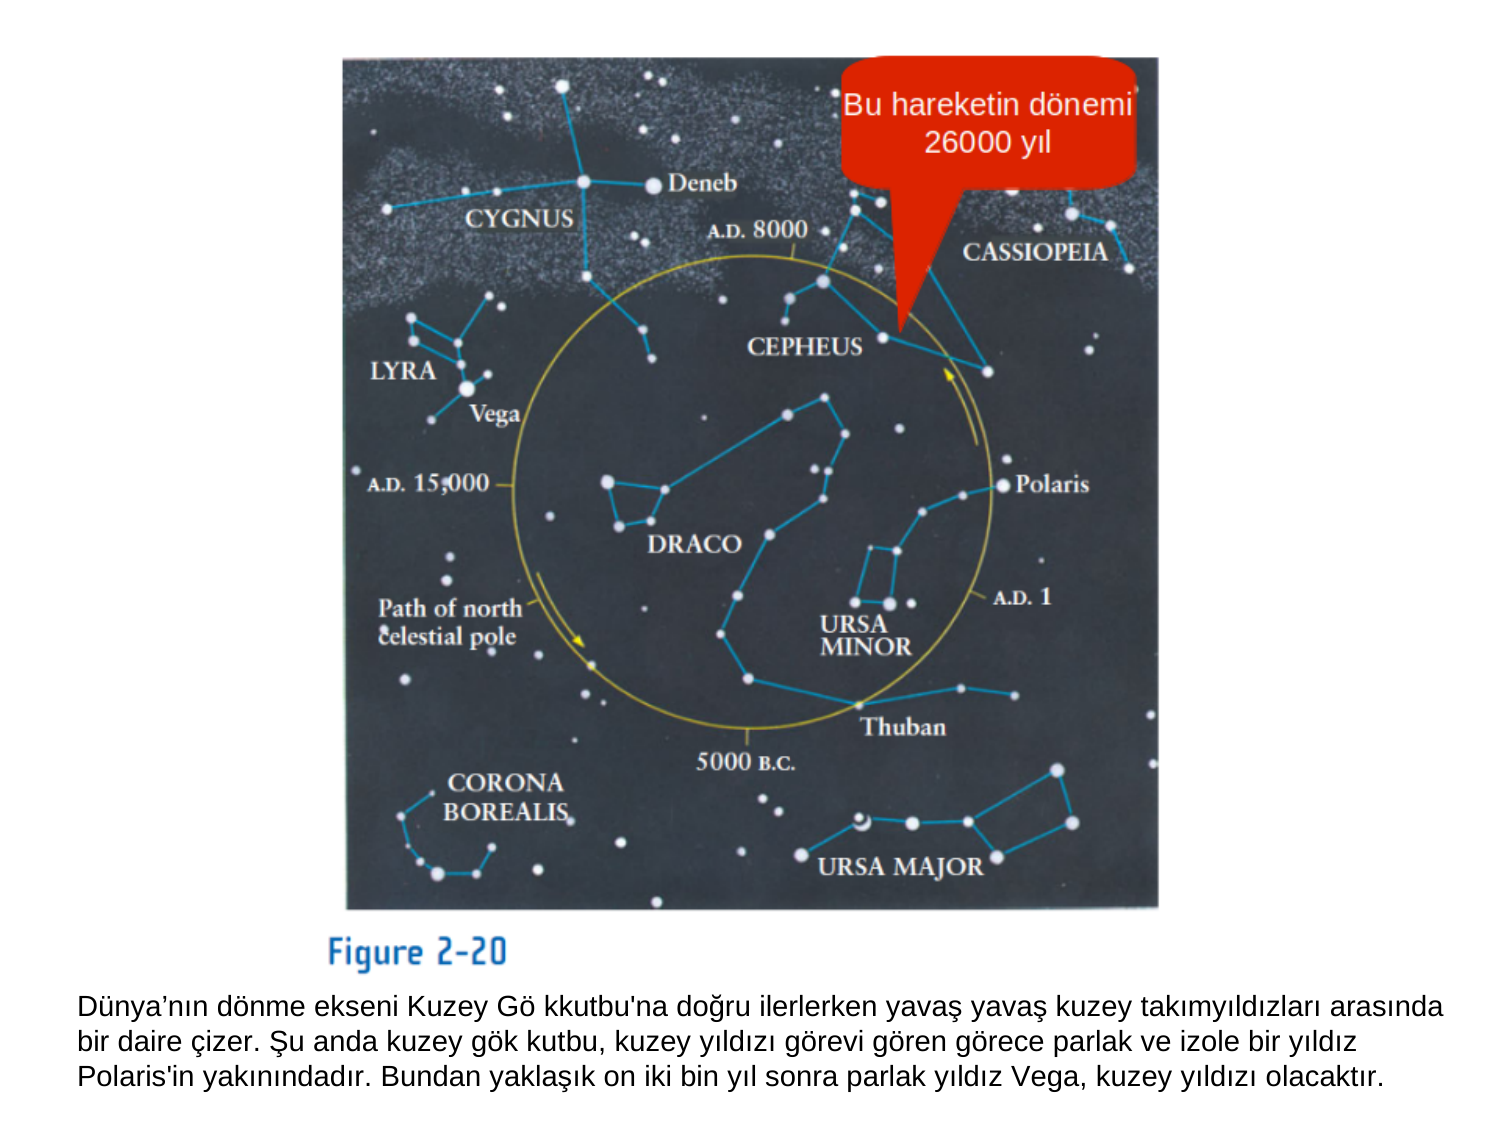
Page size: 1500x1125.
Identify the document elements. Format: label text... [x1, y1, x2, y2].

picture [321, 42, 1181, 977]
text_box Dünya’nın dönme ekseni Kuzey Gö kkutbu'na doğru ilerlerken yavaş yavaş kuzey takımyıldızları arasında bir daire çizer. Şu anda kuzey gök kutbu, kuzey yıldızı görevi gören görece parlak ve izole bir yıldız Polaris'in yakınındadır. Bundan yaklaşık on iki bin yıl sonra parlak yıldız Vega, kuzey yıldızı olacaktır. [62, 979, 1490, 1109]
